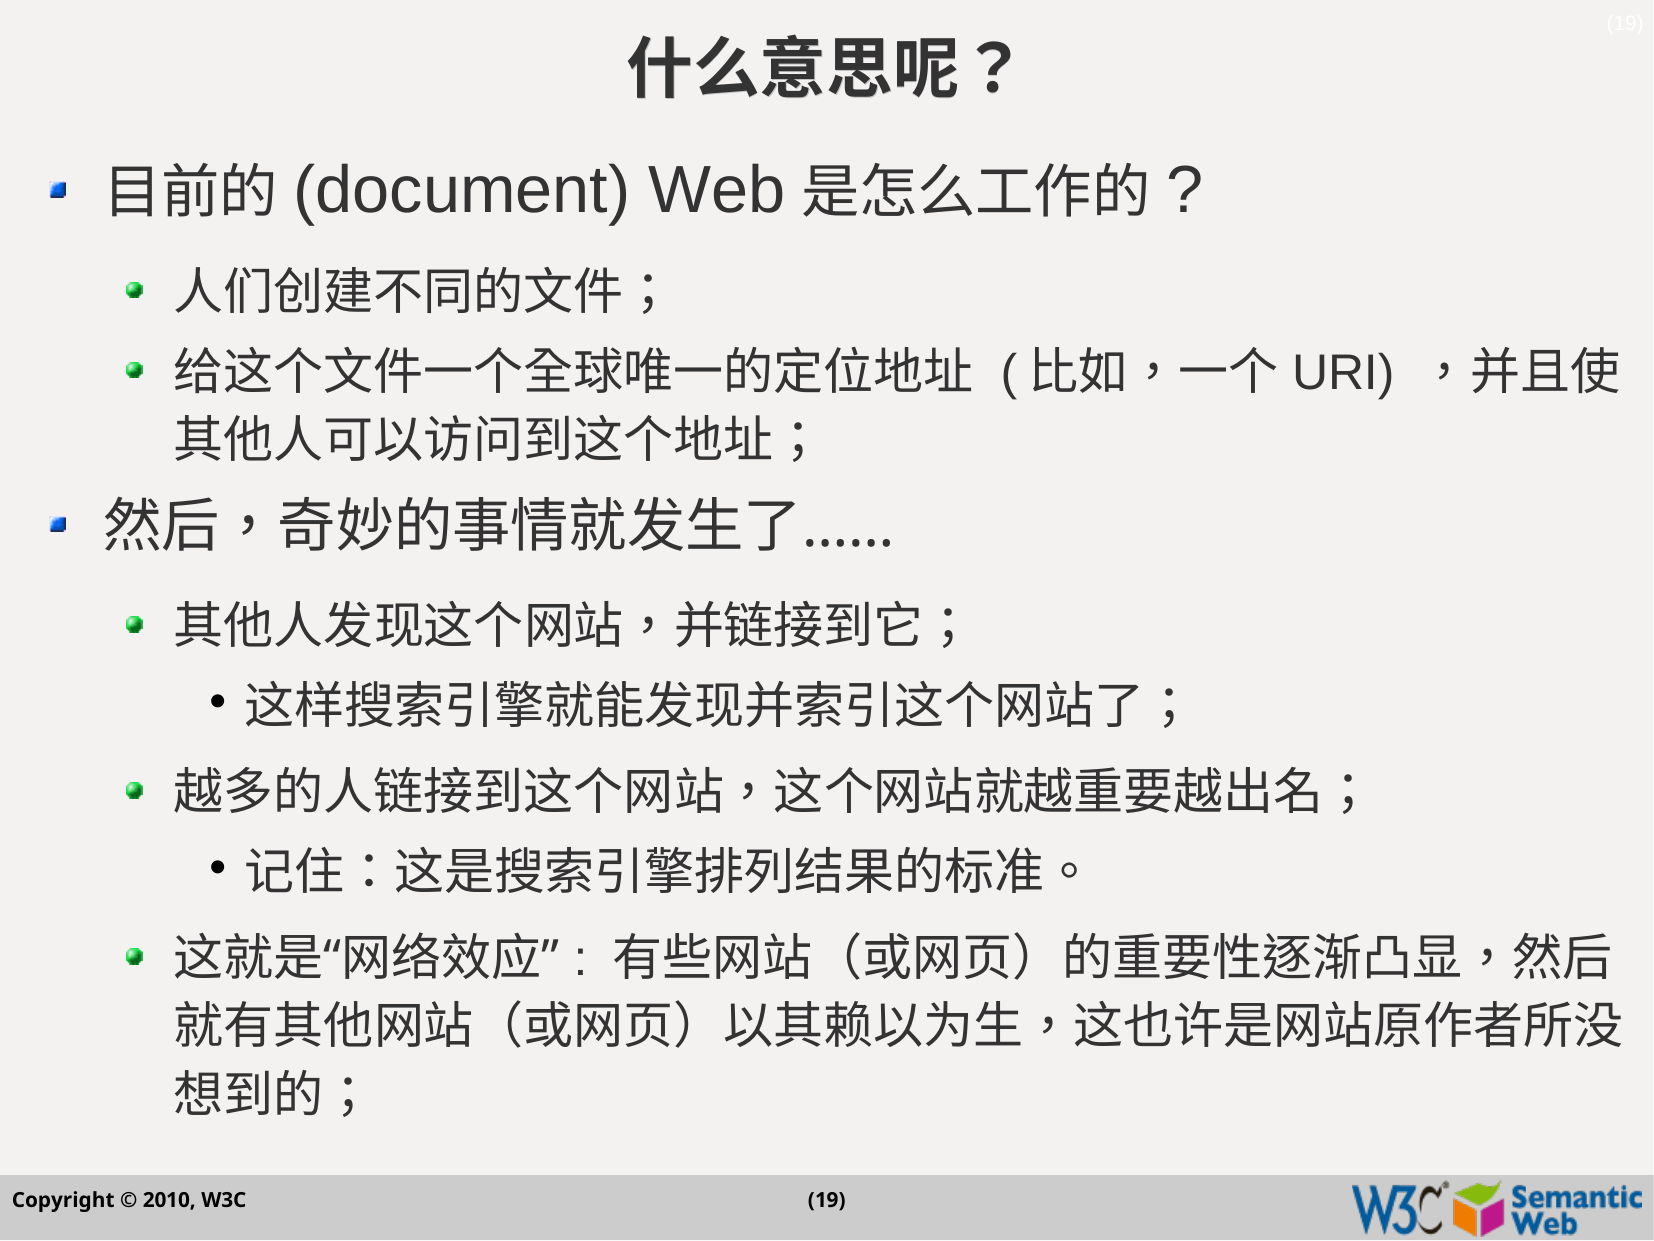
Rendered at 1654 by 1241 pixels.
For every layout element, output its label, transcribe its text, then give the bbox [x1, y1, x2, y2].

list 目前的(document) Web是怎么工作的? 人们创建不同的文件； 给这个文件一个全球唯一的定位地址 (比如，一个URI) ，并且使其他人可以访问到这个地址； 然后，奇妙的事情就发生了…… 其他人发现这个网站，并链接到它； 这样搜索引擎就能发现并索引这个网站了； 越多的人链接到这个网站，这个网站就越重要越出名； 记住：这是搜索引擎排列结果的标准。 这就是“网络效应”: 有些网站（或网页）的重要性逐渐凸显，然后就有其他网站（或网页）以其赖以为生，这也许是网站原作者所没想到的； [32, 149, 1627, 1113]
title 什么意思呢？ [0, 13, 1654, 117]
picture [1352, 1178, 1642, 1237]
